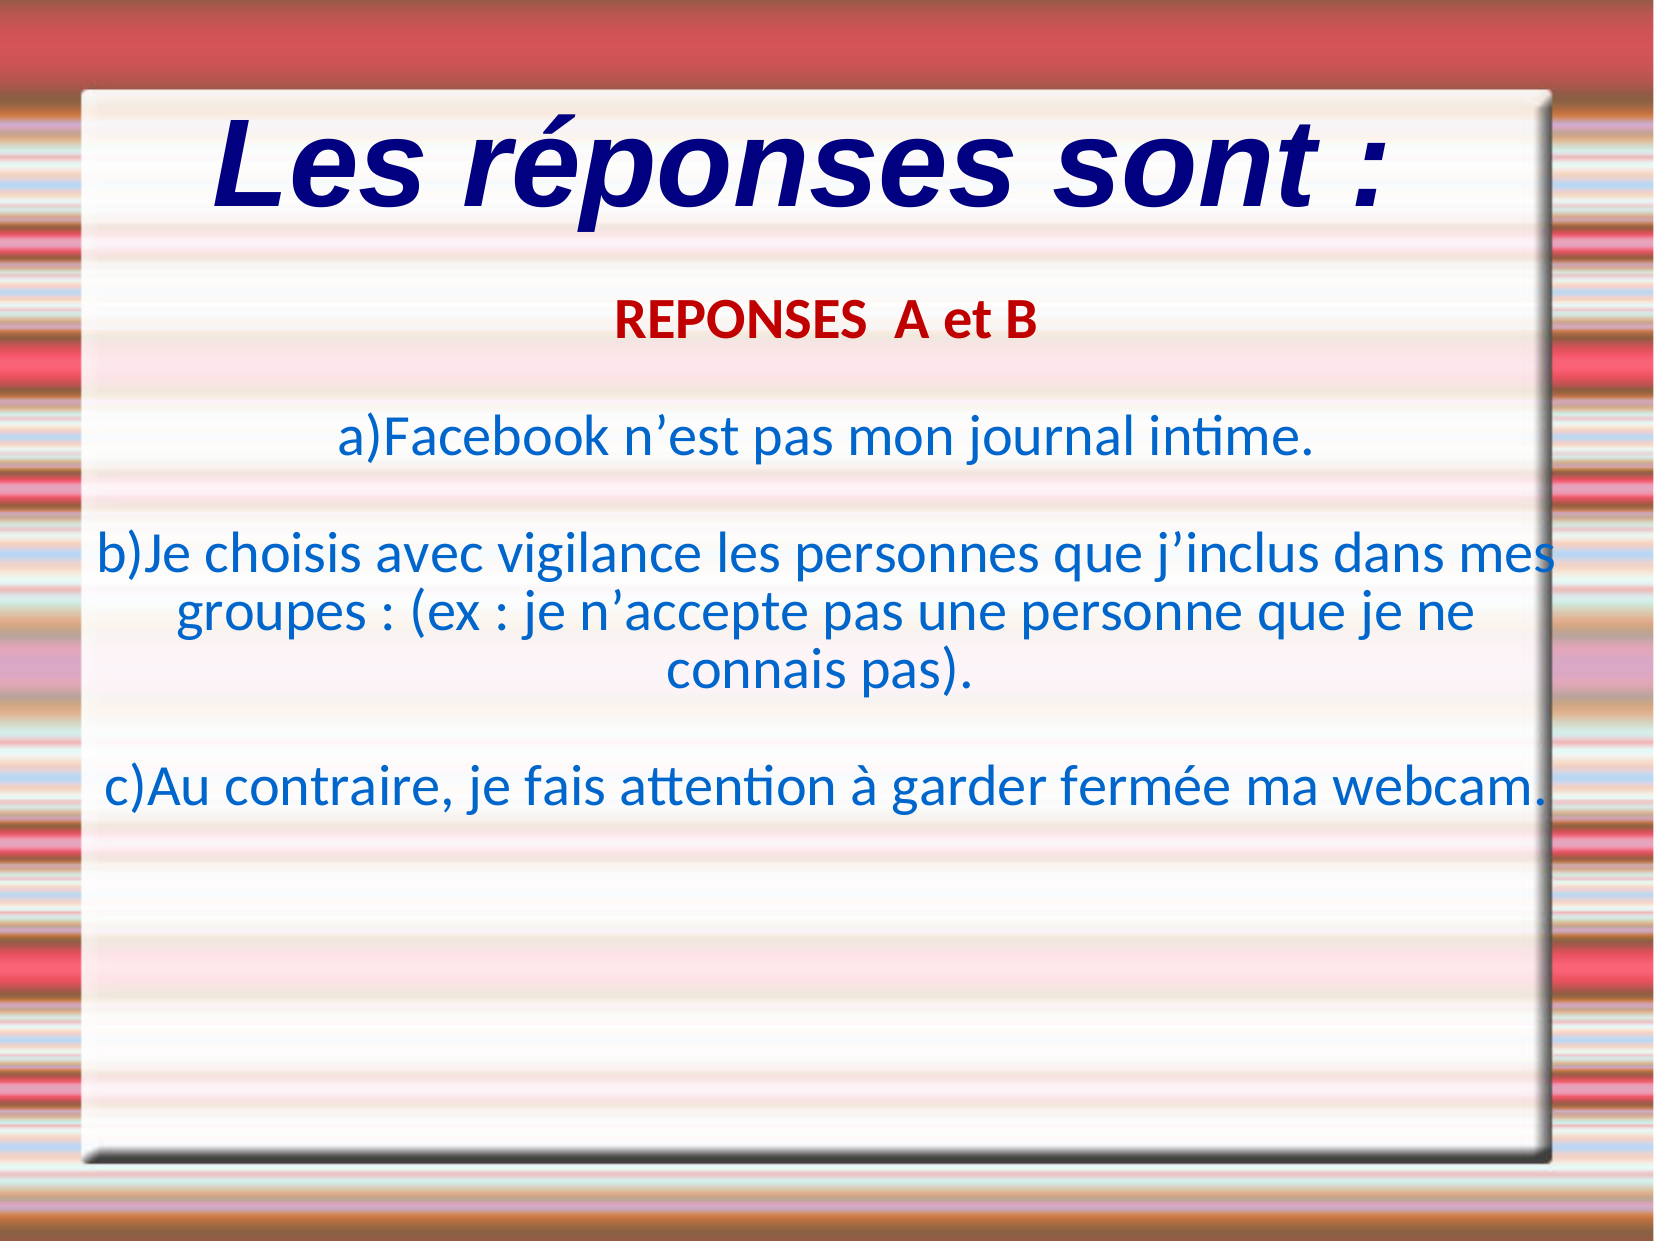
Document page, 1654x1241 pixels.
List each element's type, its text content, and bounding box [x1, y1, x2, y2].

picture [0, 0, 1654, 1241]
title Les réponses sont : [59, 59, 1548, 267]
text_box REPONSES A et B a)Facebook n’est pas mon journal intime. b)Je choisis avec vigilance les personnes que j’inclus dans mes groupes : (ex : je n’accepte pas une personne que je ne connais pas). c)Au contraire, je fais attention à garder fermée ma webcam. [88, 295, 1565, 1042]
